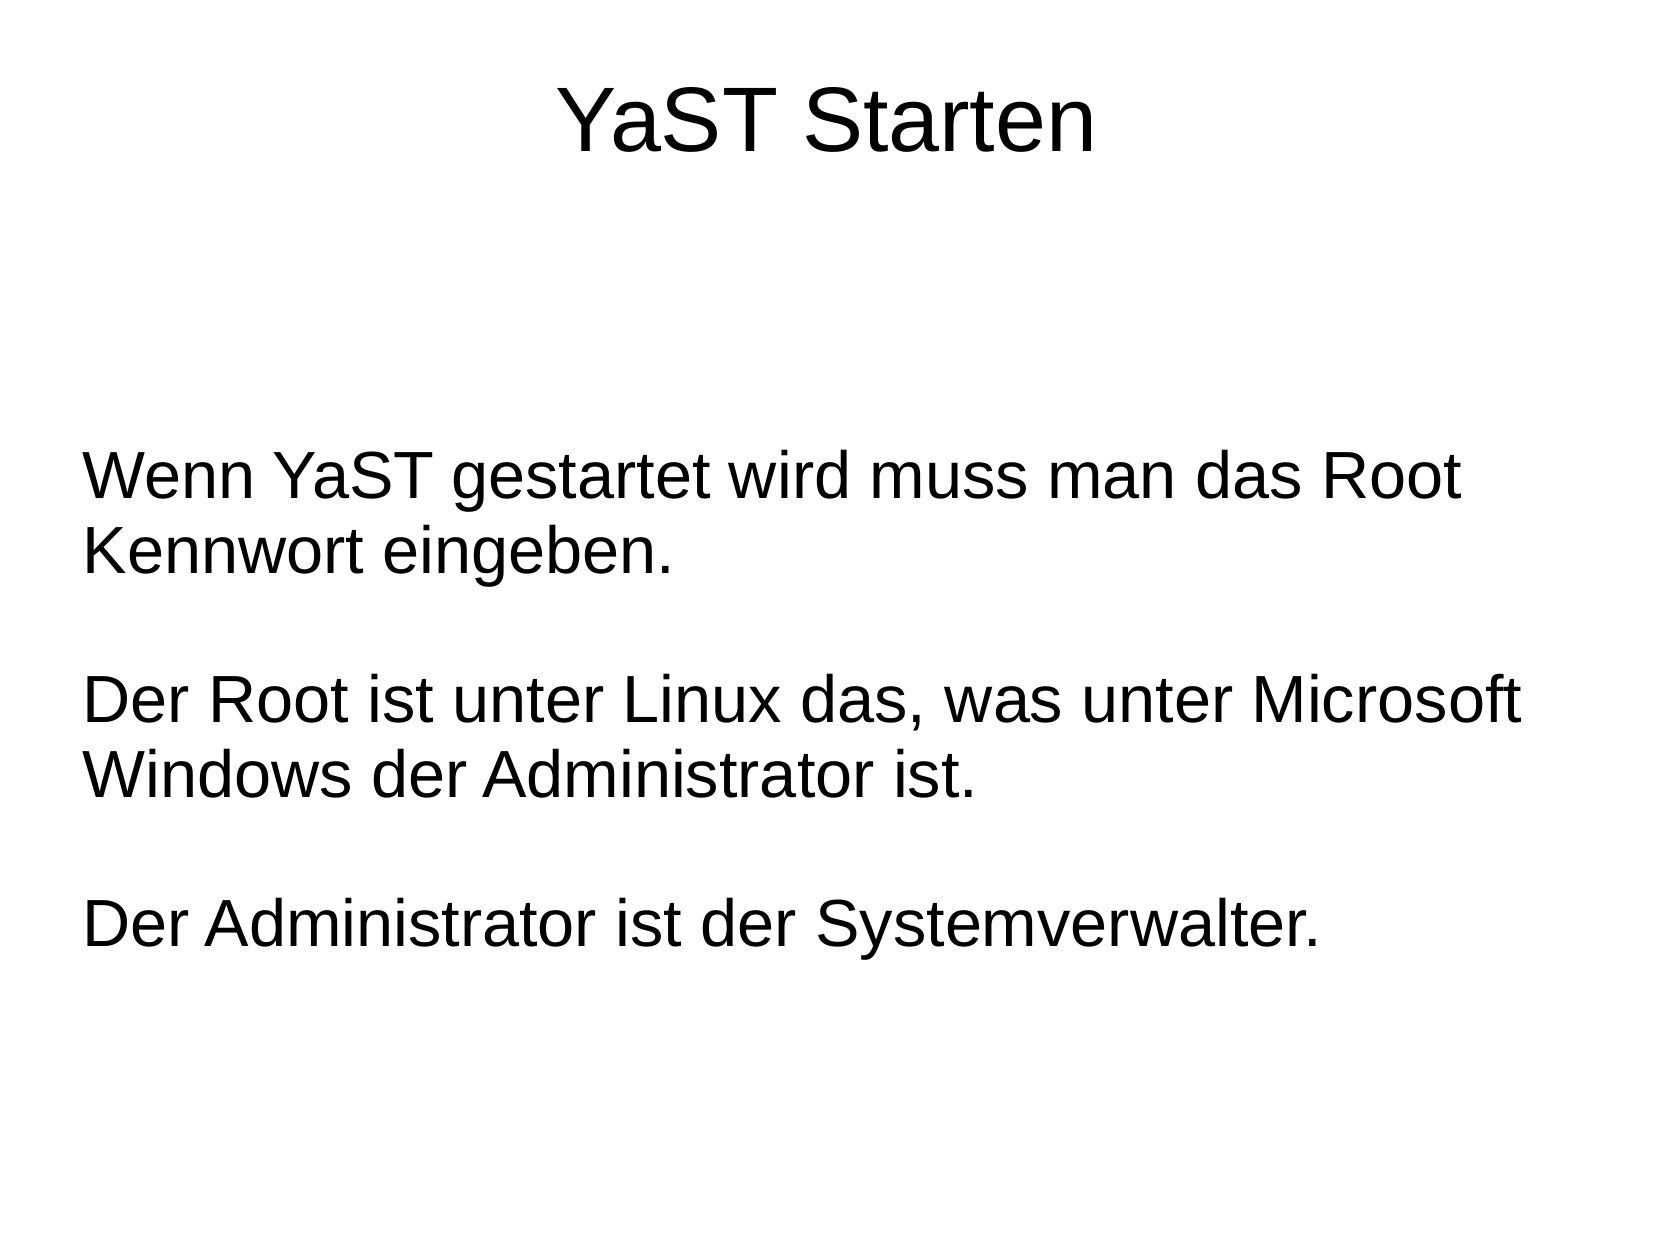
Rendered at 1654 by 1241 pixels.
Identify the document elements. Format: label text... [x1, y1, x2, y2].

text_box Wenn YaST gestartet wird muss man das Root Kennwort eingeben. Der Root ist unter Linux das, was unter Microsoft Windows der Administrator ist. Der Administrator ist der Systemverwalter. [82, 290, 1571, 1109]
title YaST Starten [82, 49, 1571, 190]
